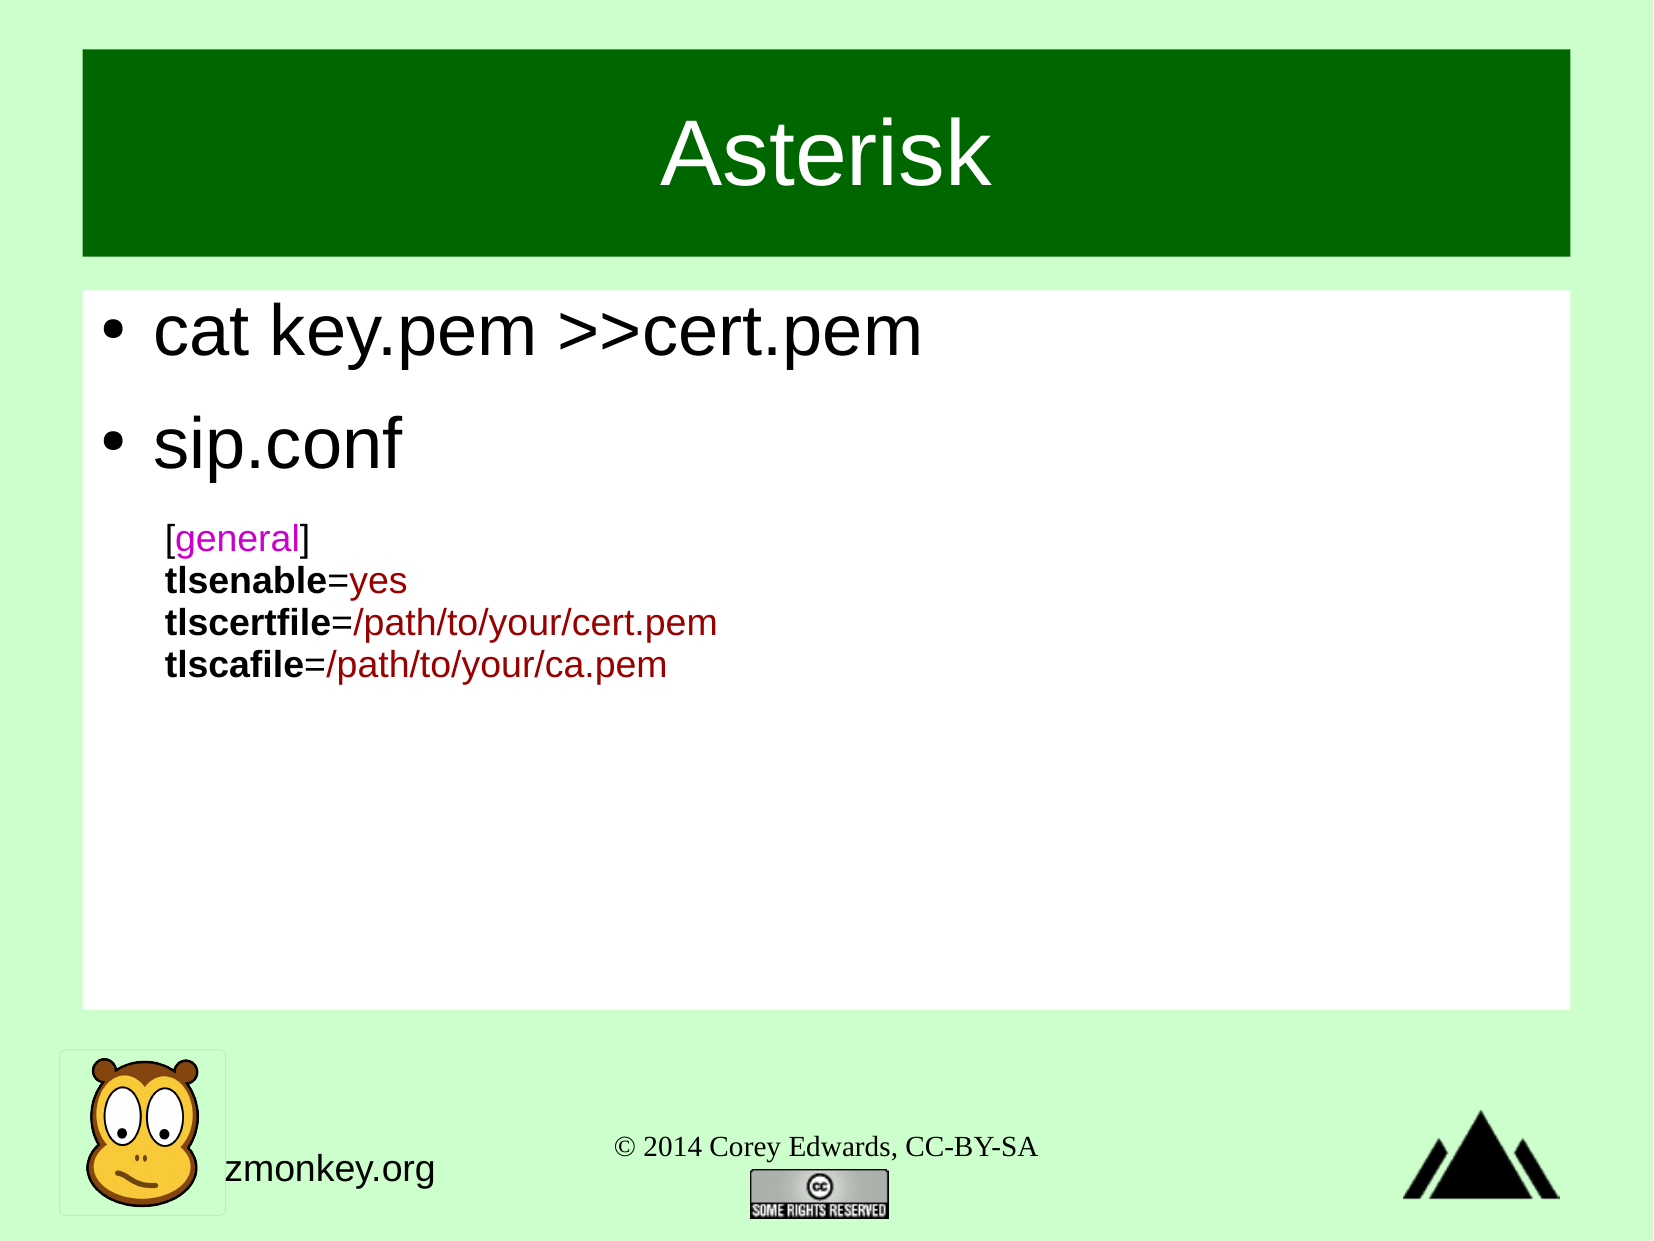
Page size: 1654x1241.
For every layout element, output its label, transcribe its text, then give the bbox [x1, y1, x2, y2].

list cat key.pem >>cert.pem sip.conf [82, 290, 1571, 1010]
picture [750, 1169, 889, 1219]
text_box [general] tlsenable=yes tlscertfile=/path/to/your/cert.pem tlscafile=/path/to/your/ca.pem [150, 510, 1531, 694]
title Asterisk [82, 49, 1571, 257]
picture [1403, 1109, 1560, 1225]
picture [59, 1049, 226, 1216]
